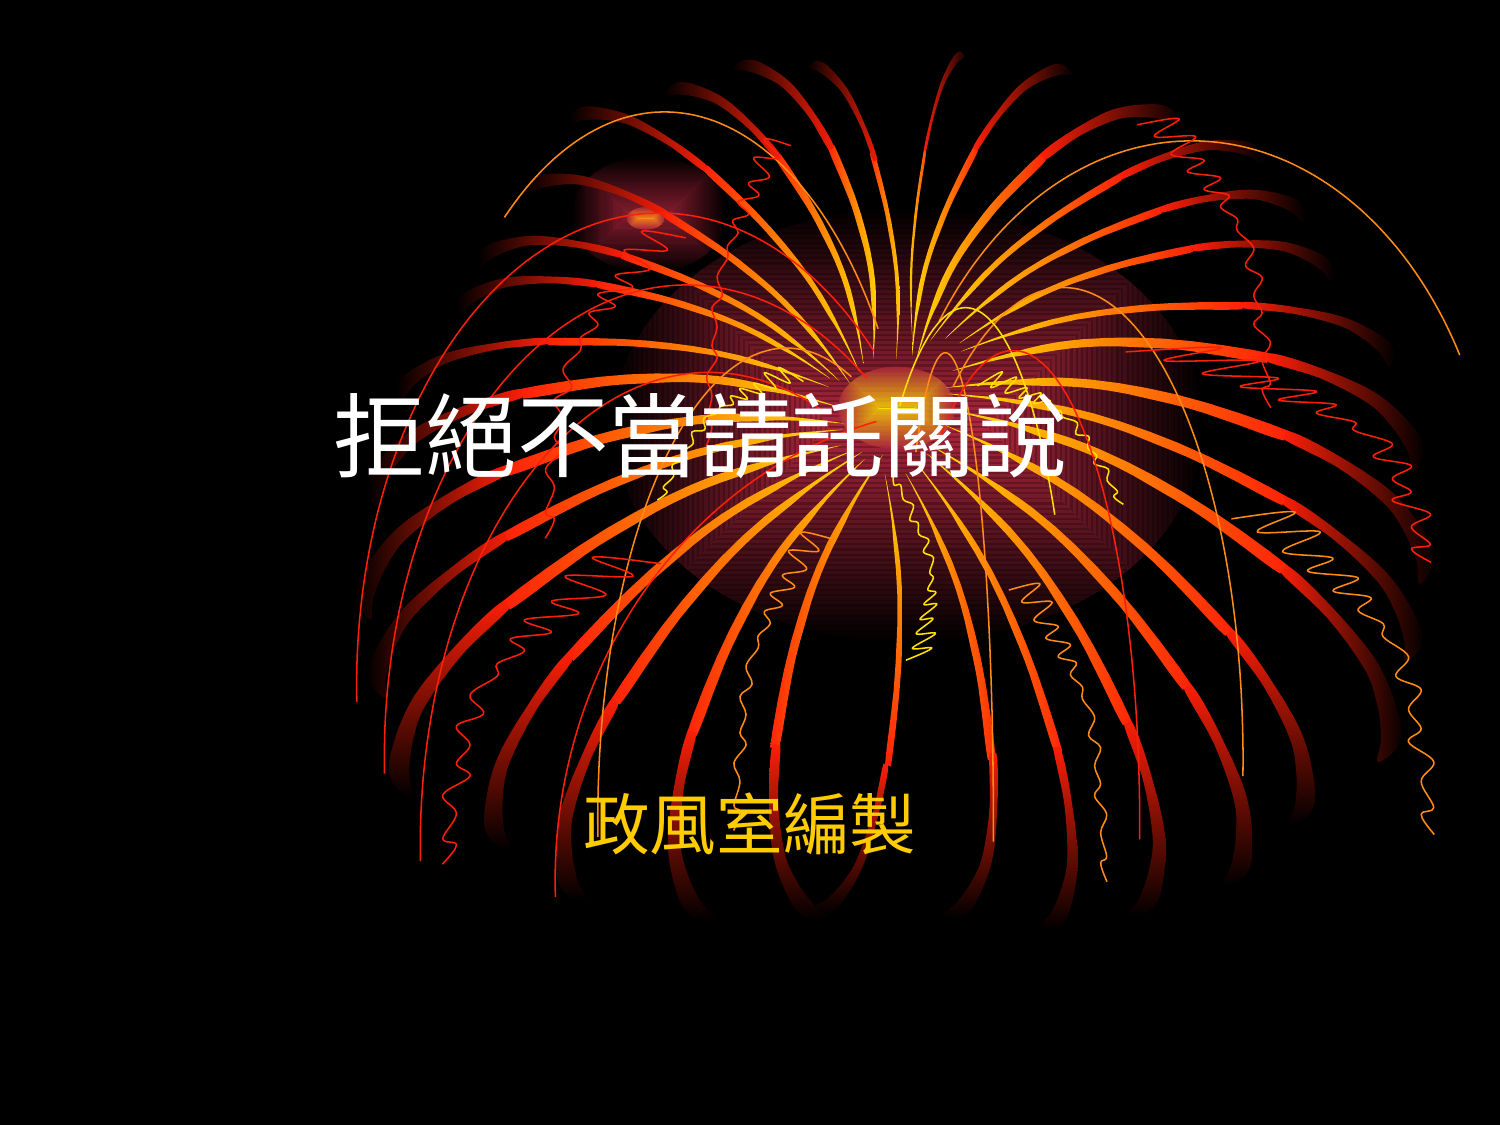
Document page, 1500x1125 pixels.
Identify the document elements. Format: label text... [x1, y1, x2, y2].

subtitle 政風室編製 [225, 774, 1276, 925]
title 拒絕不當請託關說 [112, 299, 1388, 567]
